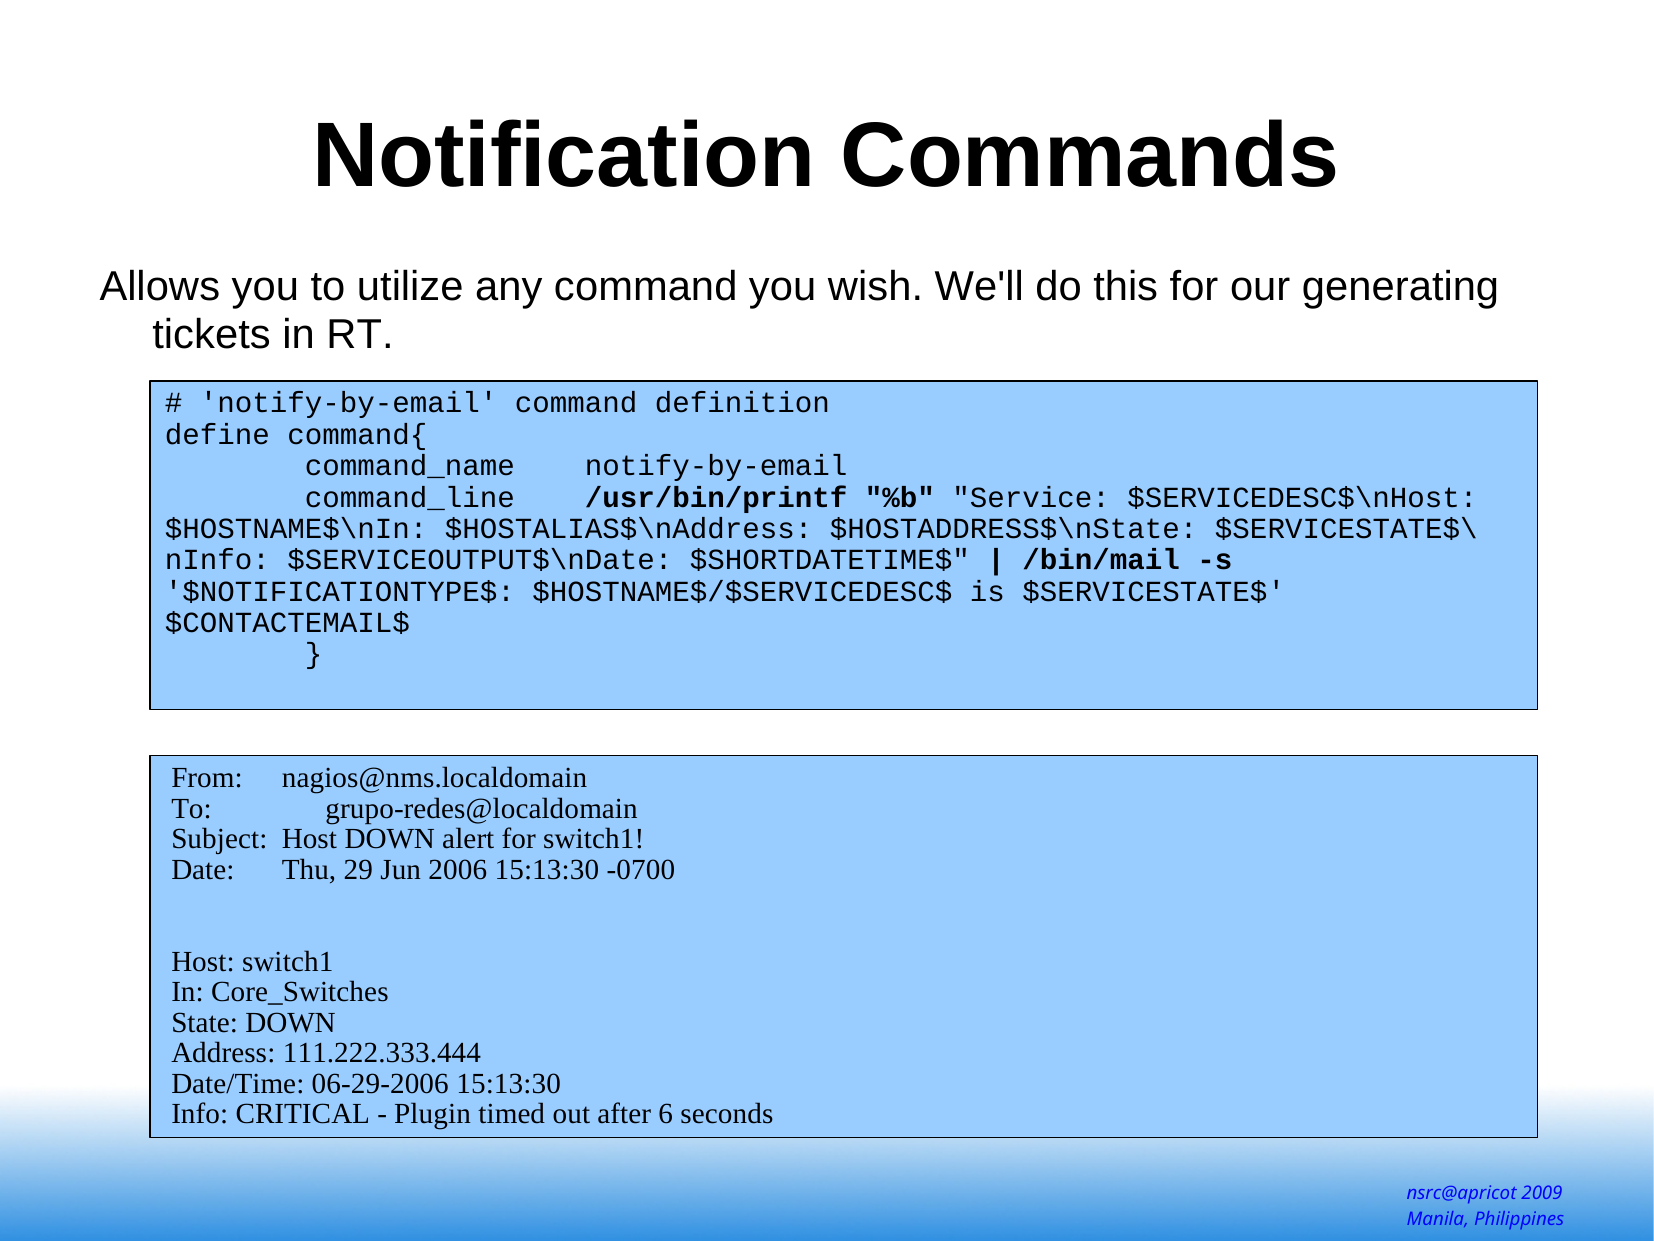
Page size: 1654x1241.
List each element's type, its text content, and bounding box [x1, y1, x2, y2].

list Allows you to utilize any command you wish. We'll do this for our generating tickets in RT. [82, 260, 1571, 384]
title Notification Commands [82, 49, 1571, 257]
text_box From: nagios@nms.localdomain To: grupo-redes@localdomain Subject: Host DOWN alert for switch1! Date: Thu, 29 Jun 2006 15:13:30 -0700 Host: switch1 In: Core_Switches State: DOWN Address: 111.222.333.444 Date/Time: 06-29-2006 15:13:30 Info: CRITICAL - Plugin timed out after 6 seconds [149, 755, 1538, 1138]
picture [0, 1083, 1654, 1241]
text_box # 'notify-by-email' command definition define command{ command_name notify-by-email command_line /usr/bin/printf "%b" "Service: $SERVICEDESC$\nHost: $HOSTNAME$\nIn: $HOSTALIAS$\nAddress: $HOSTADDRESS$\nState: $SERVICESTATE$\nInfo: $SERVICEOUTPUT$\nDate: $SHORTDATETIME$" | /bin/mail -s '$NOTIFICATIONTYPE$: $HOSTNAME$/$SERVICEDESC$ is $SERVICESTATE$' $CONTACTEMAIL$ } [149, 381, 1538, 710]
